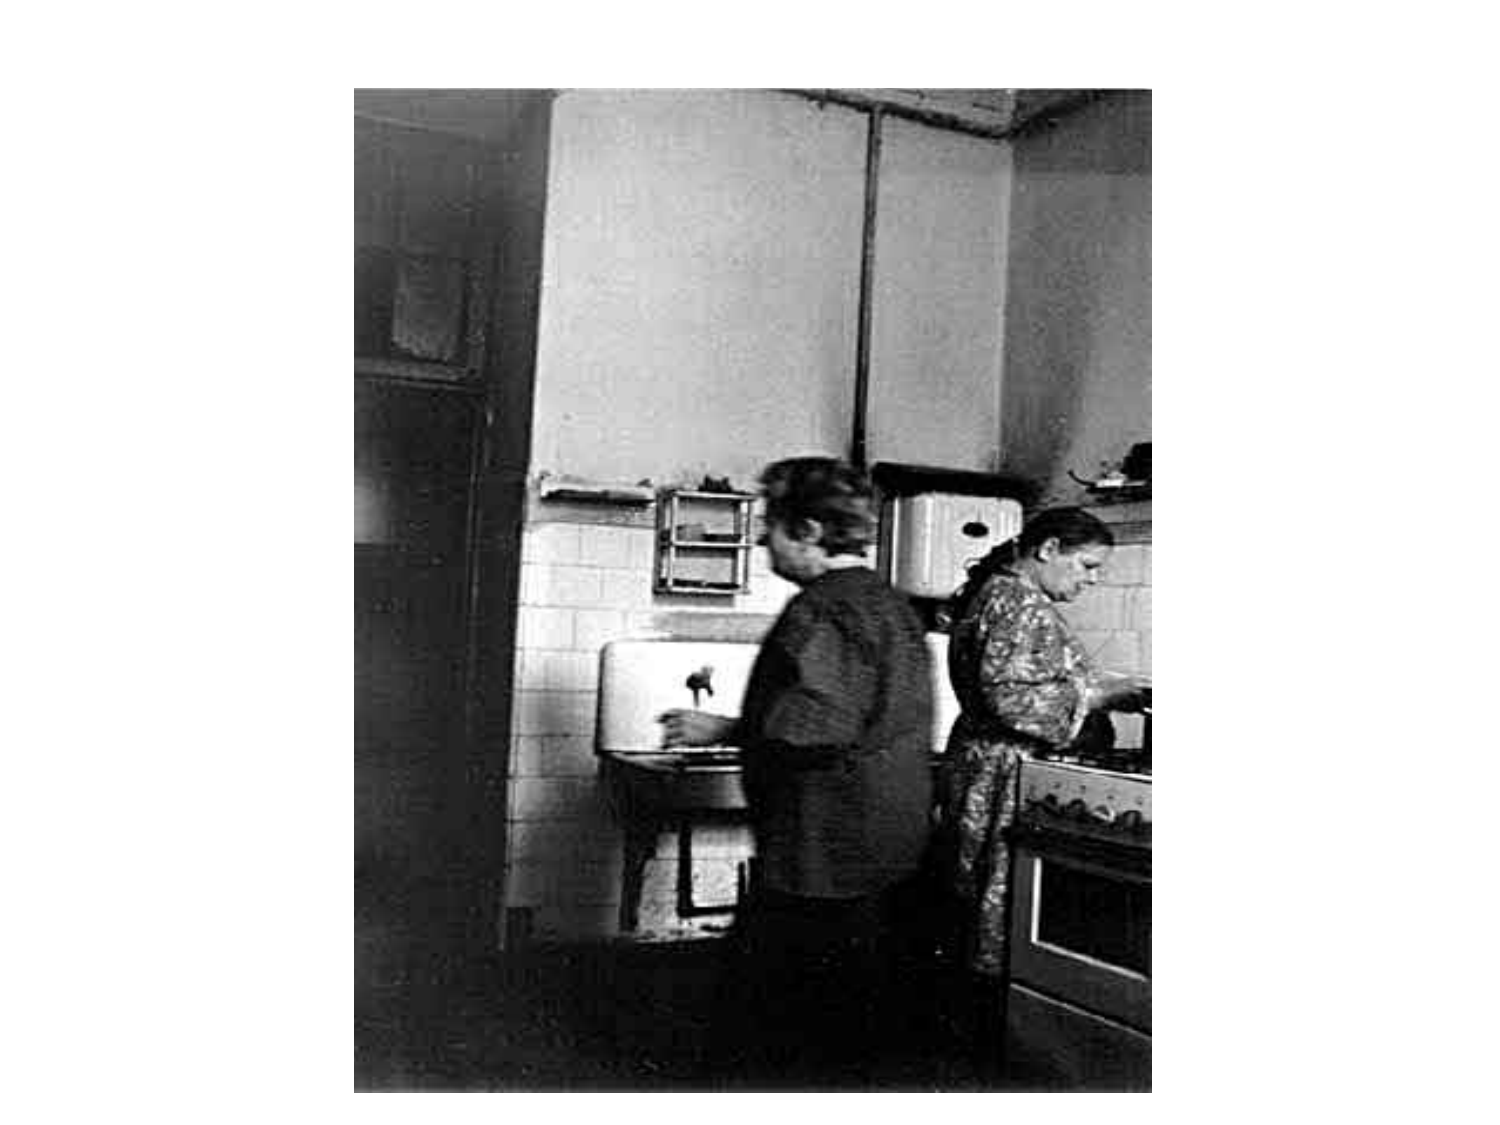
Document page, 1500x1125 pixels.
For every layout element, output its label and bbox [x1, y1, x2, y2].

picture [354, 88, 1152, 1093]
